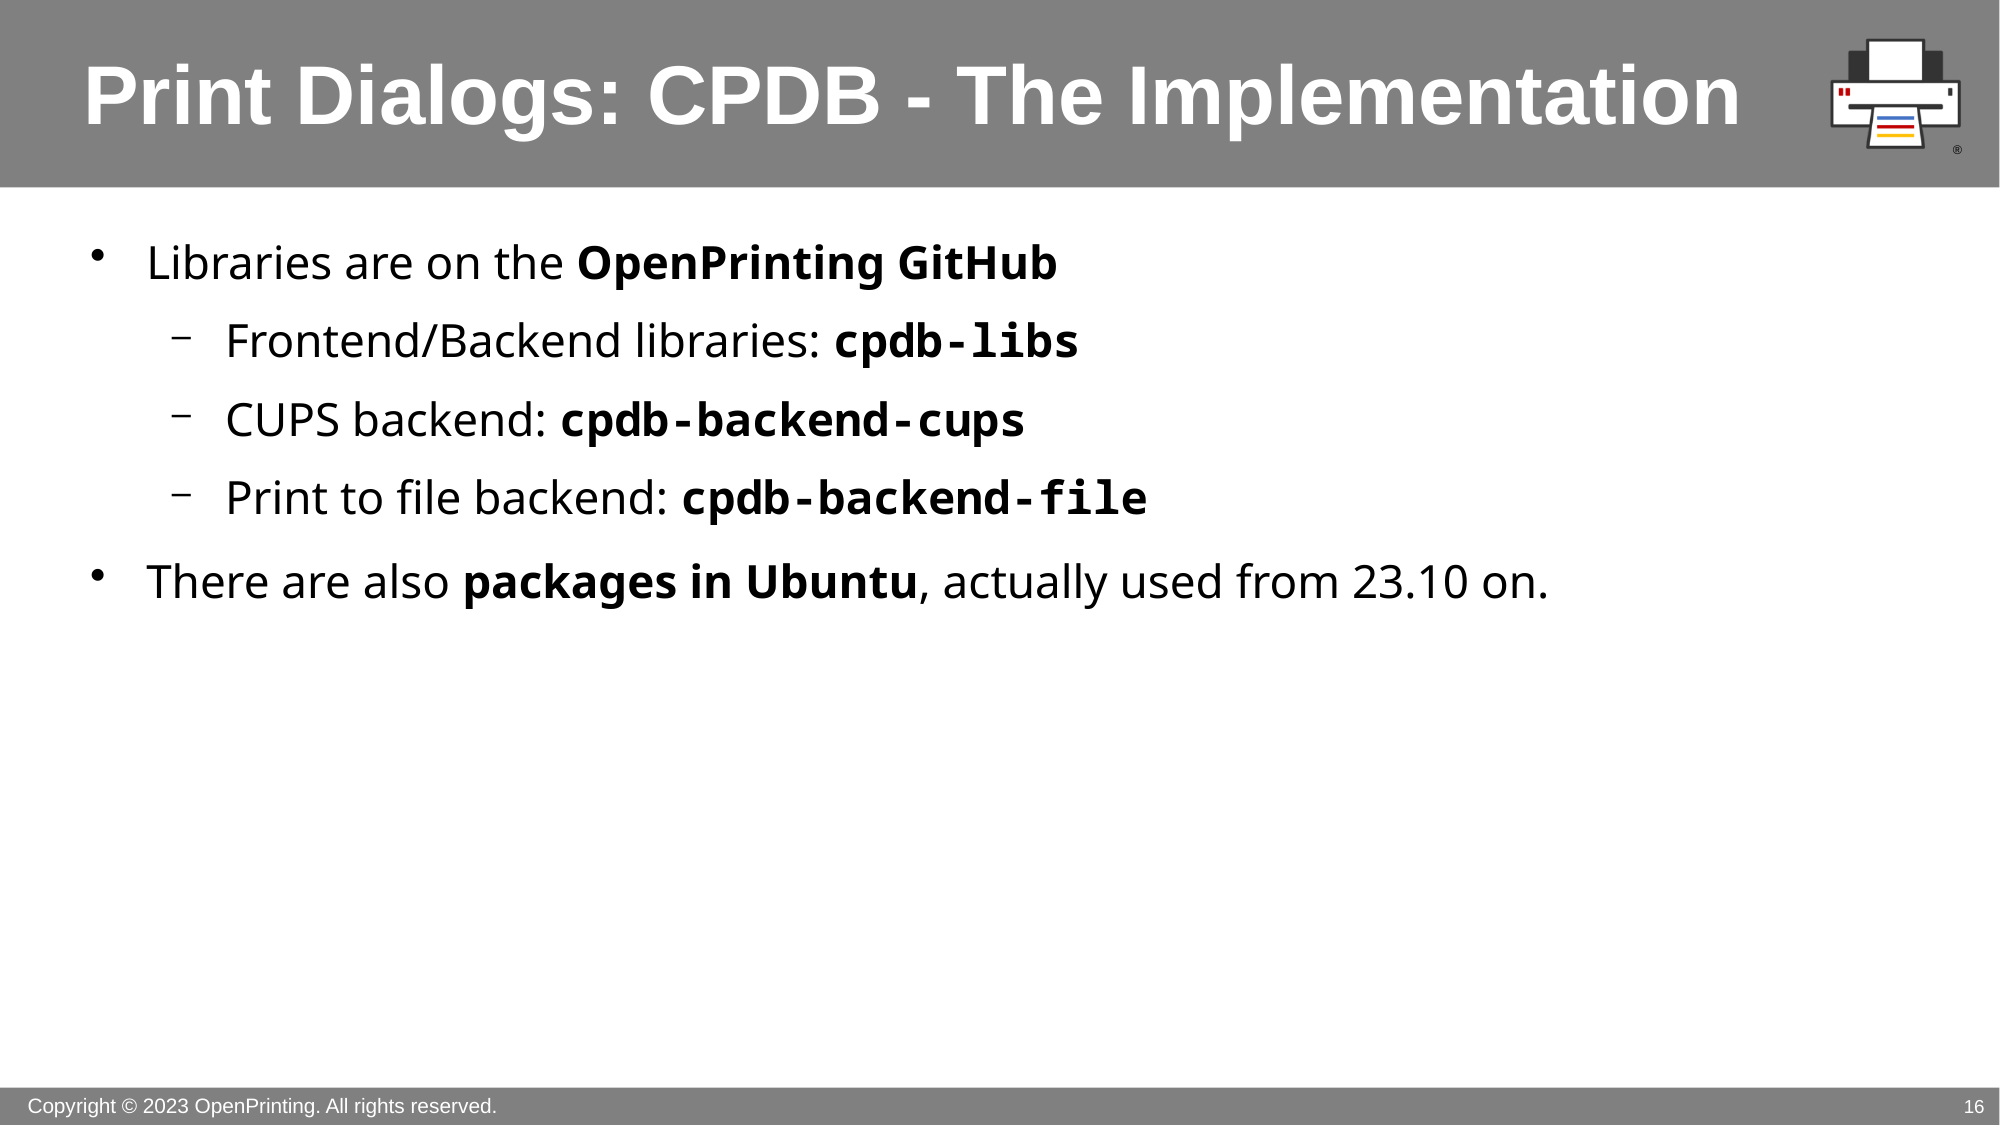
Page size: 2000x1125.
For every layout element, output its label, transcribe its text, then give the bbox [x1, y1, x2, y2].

title Print Dialogs: CPDB - The Implementation [75, 7, 1786, 175]
picture [1825, 33, 1966, 154]
list Libraries are on the OpenPrinting GitHub Frontend/Backend libraries: cpdb-libs CUPS backend: cpdb-backend-cups Print to file backend: cpdb-backend-file There are also packages in Ubuntu, actually used from 23.10 on. [75, 224, 1936, 1067]
